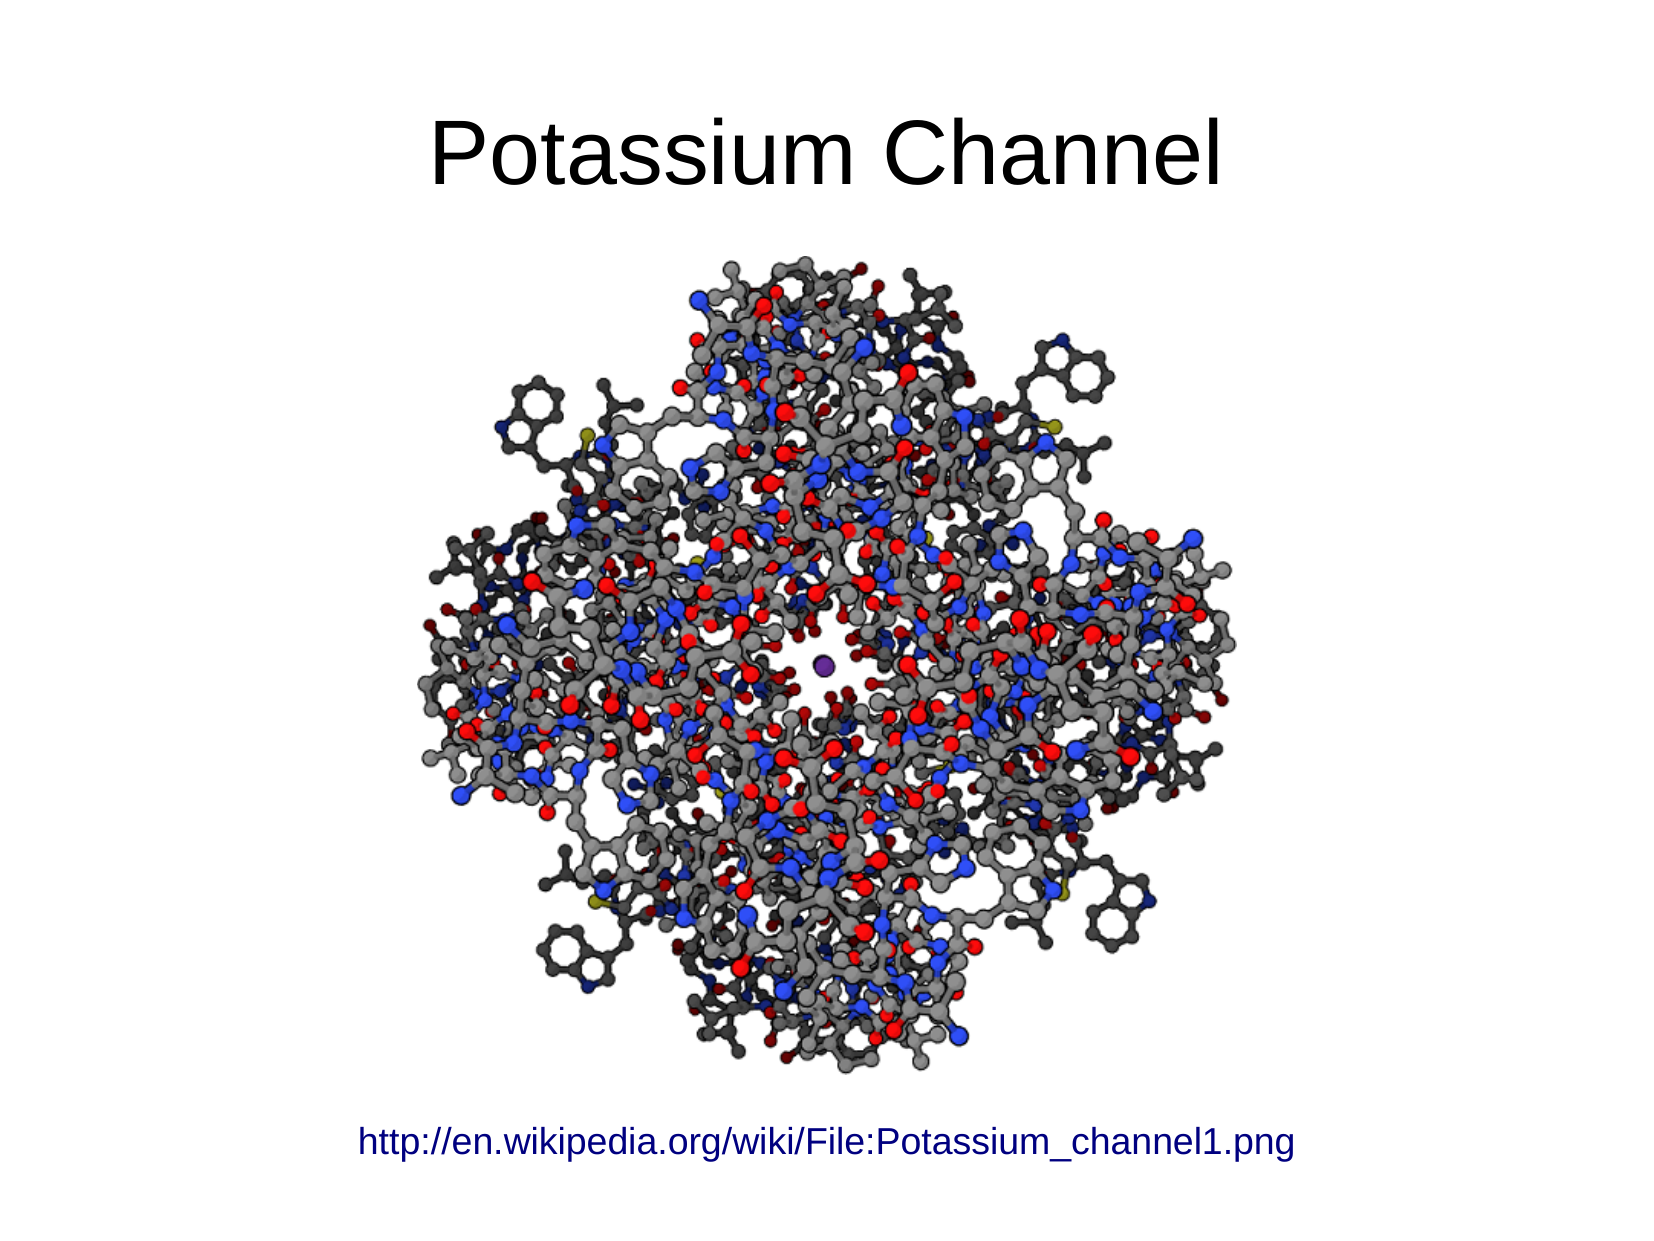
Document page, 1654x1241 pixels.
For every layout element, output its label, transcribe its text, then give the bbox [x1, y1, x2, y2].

title Potassium Channel [82, 49, 1571, 257]
picture [417, 256, 1237, 1075]
text_box http://en.wikipedia.org/wiki/File:Potassium_channel1.png [108, 1113, 1545, 1171]
